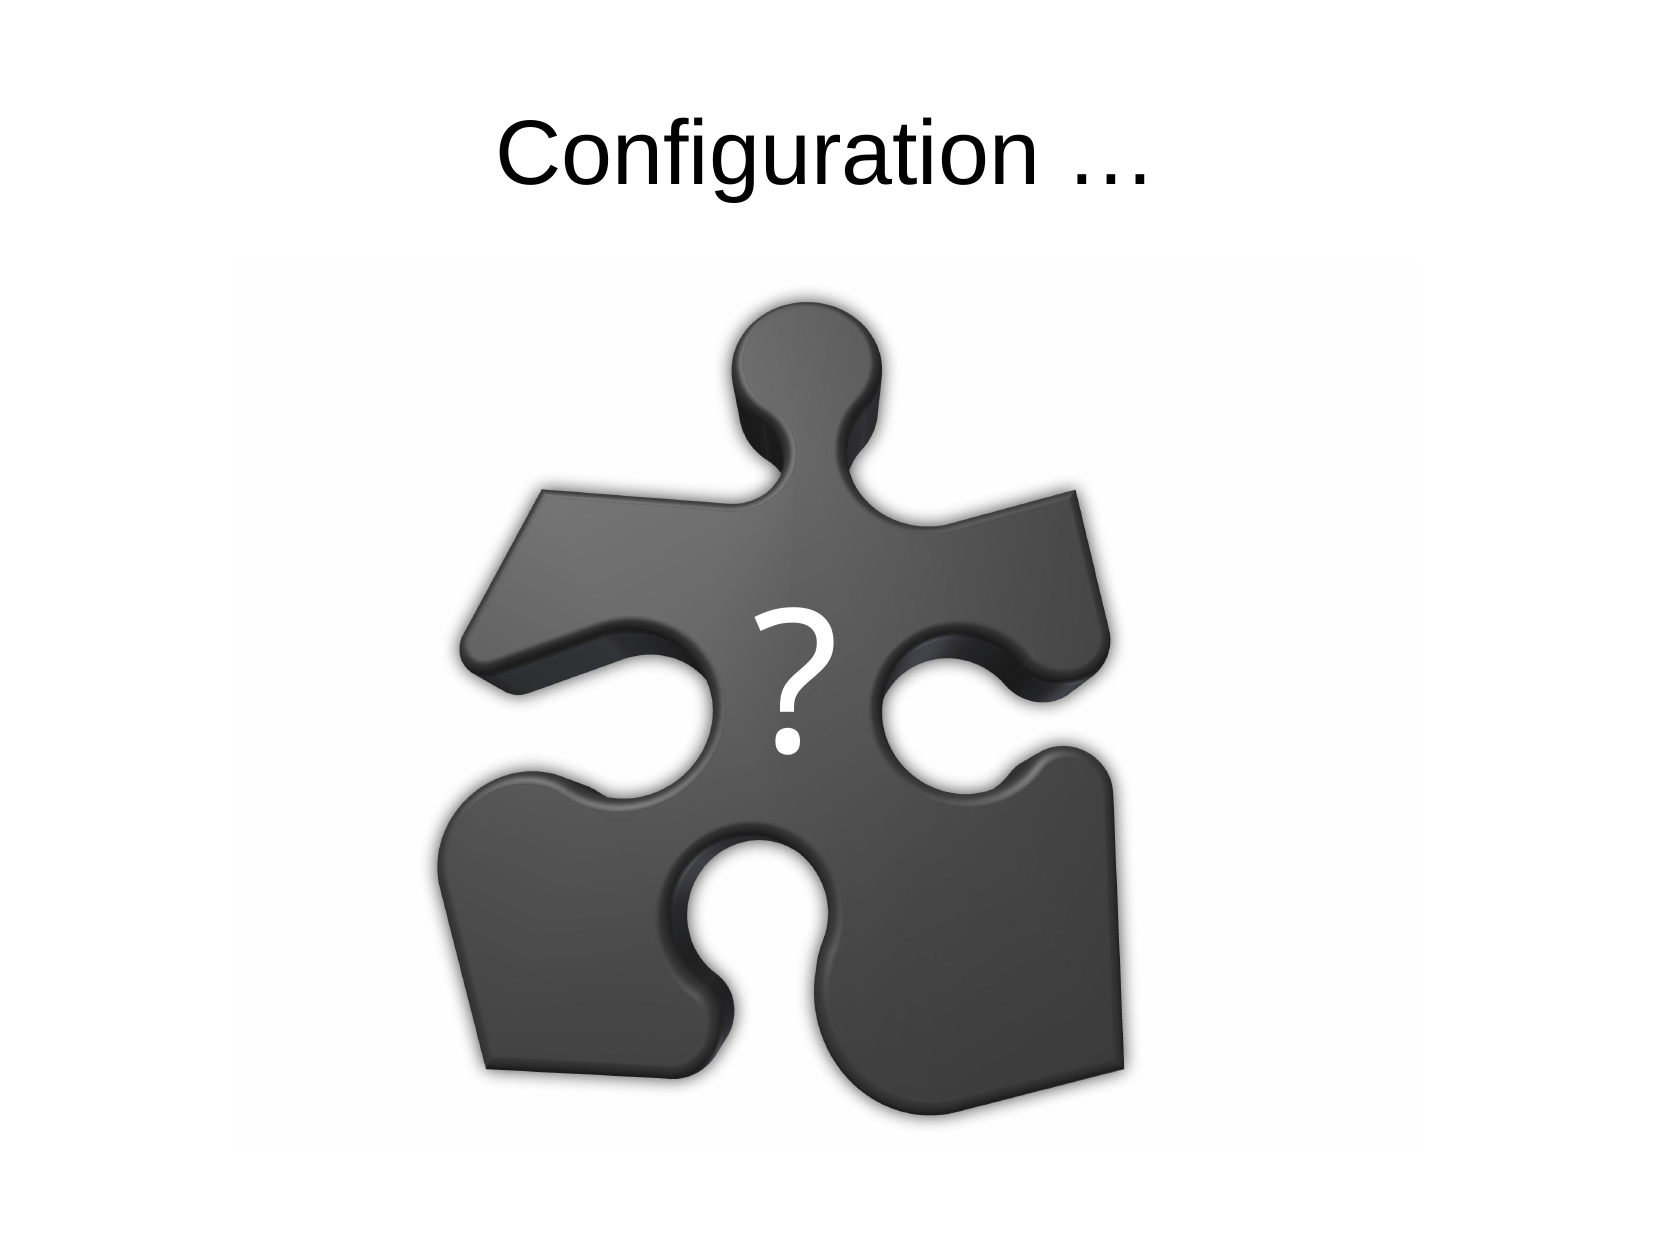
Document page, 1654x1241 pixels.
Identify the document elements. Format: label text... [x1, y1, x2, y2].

text_box ? [738, 531, 859, 833]
picture [232, 259, 1421, 1152]
title Configuration … [82, 49, 1571, 257]
